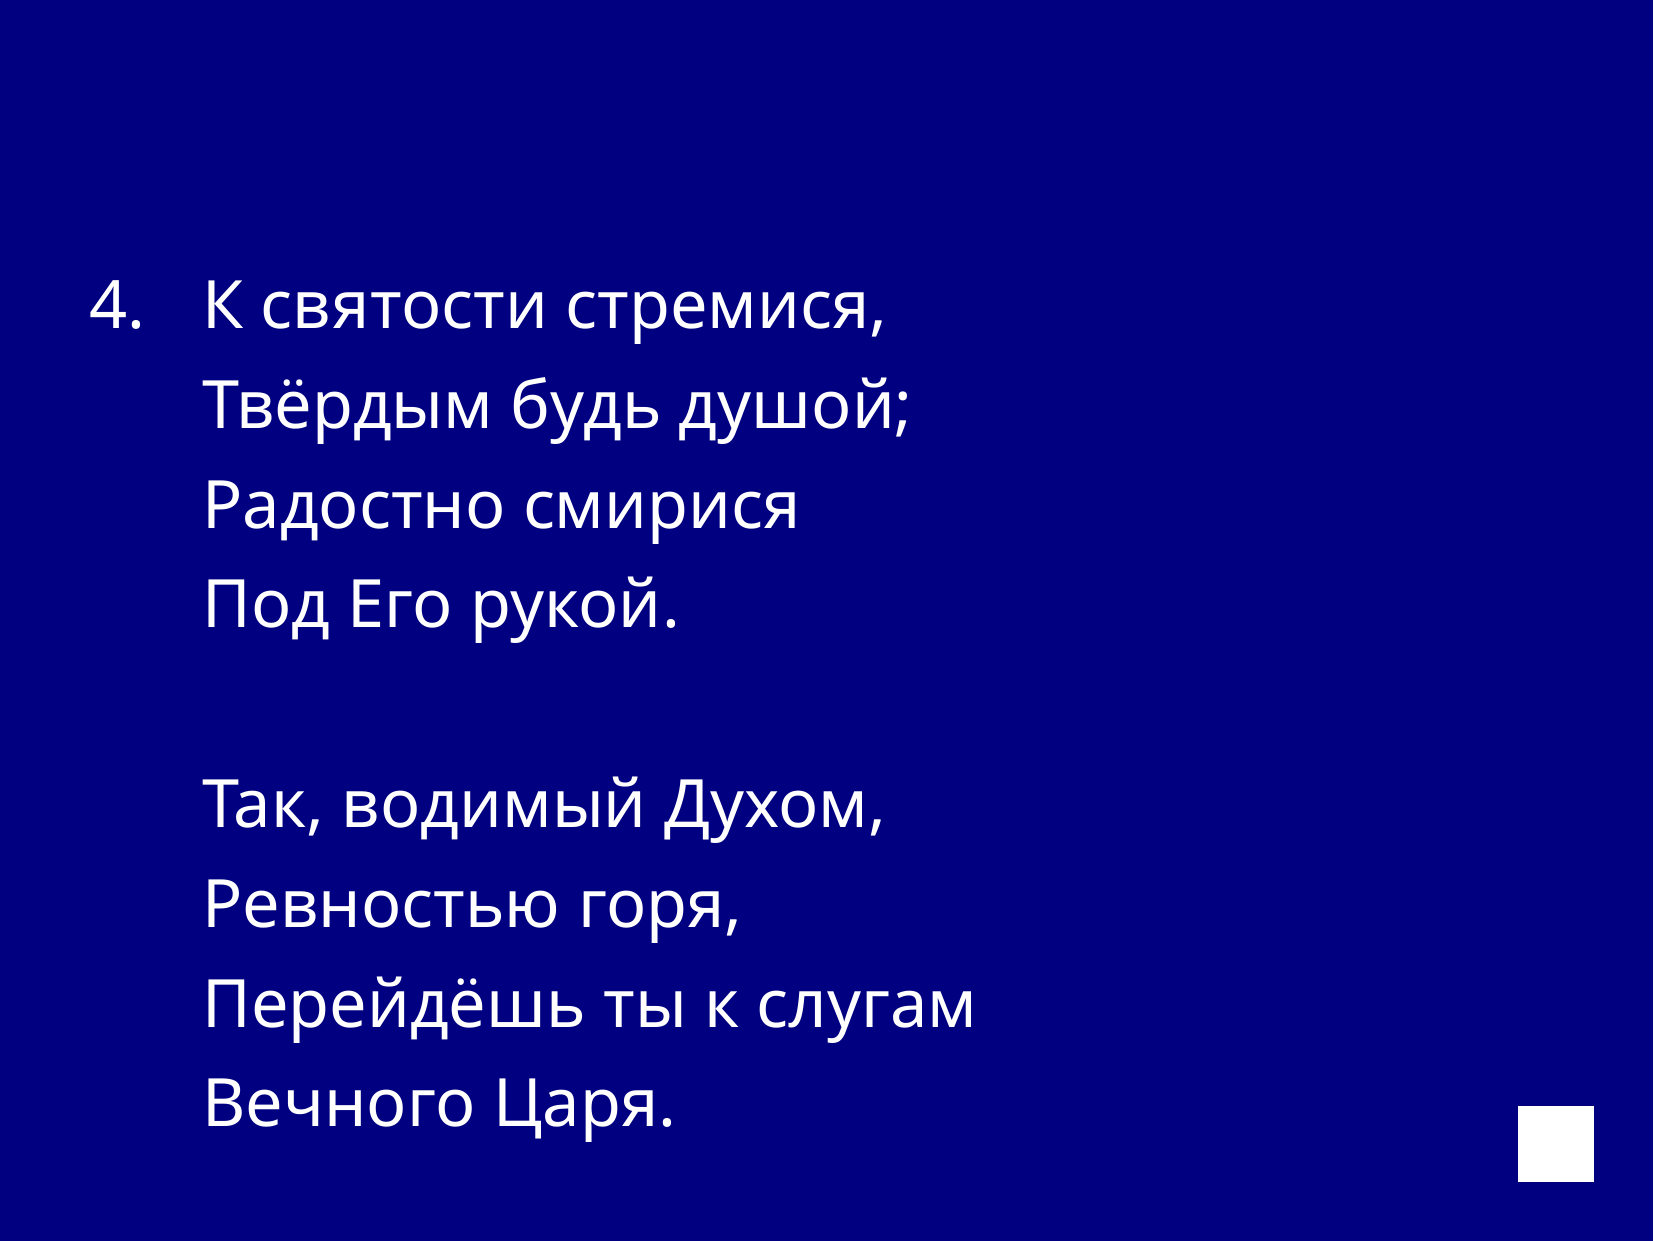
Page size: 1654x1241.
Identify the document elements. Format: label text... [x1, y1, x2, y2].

text_box [1518, 1106, 1594, 1182]
text_box 4. К святости стремися, Твёрдым будь душой; Радостно смирися Под Его рукой. Так, водимый Духом, Ревностью горя, Перейдёшь ты к слугам Вечного Царя. [75, 150, 1576, 1163]
